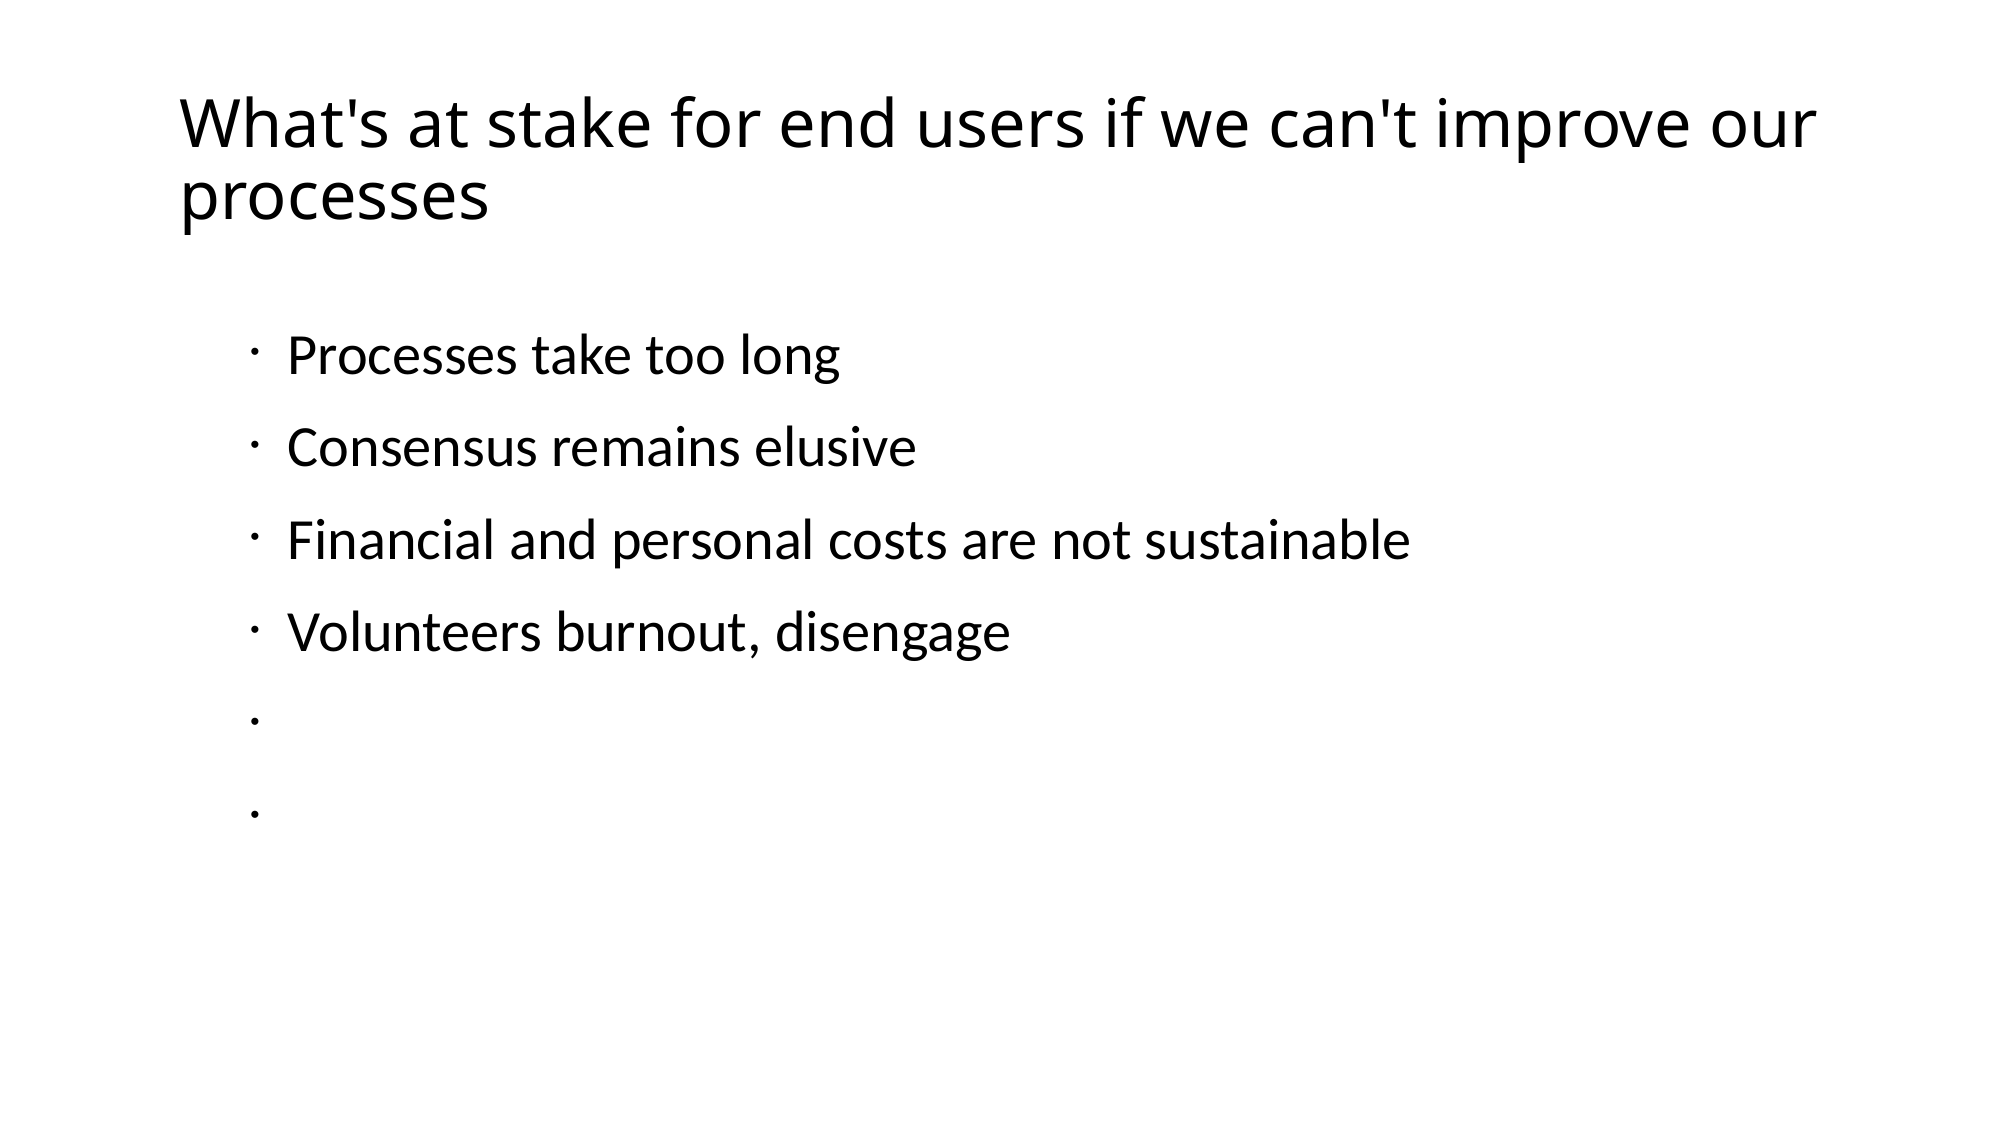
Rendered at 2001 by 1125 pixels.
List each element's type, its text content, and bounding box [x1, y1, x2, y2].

title What's at stake for end users if we can't improve our processes [164, 82, 1890, 272]
list Processes take too long Consensus remains elusive Financial and personal costs are not sustainable Volunteers burnout, disengage [235, 316, 1961, 886]
